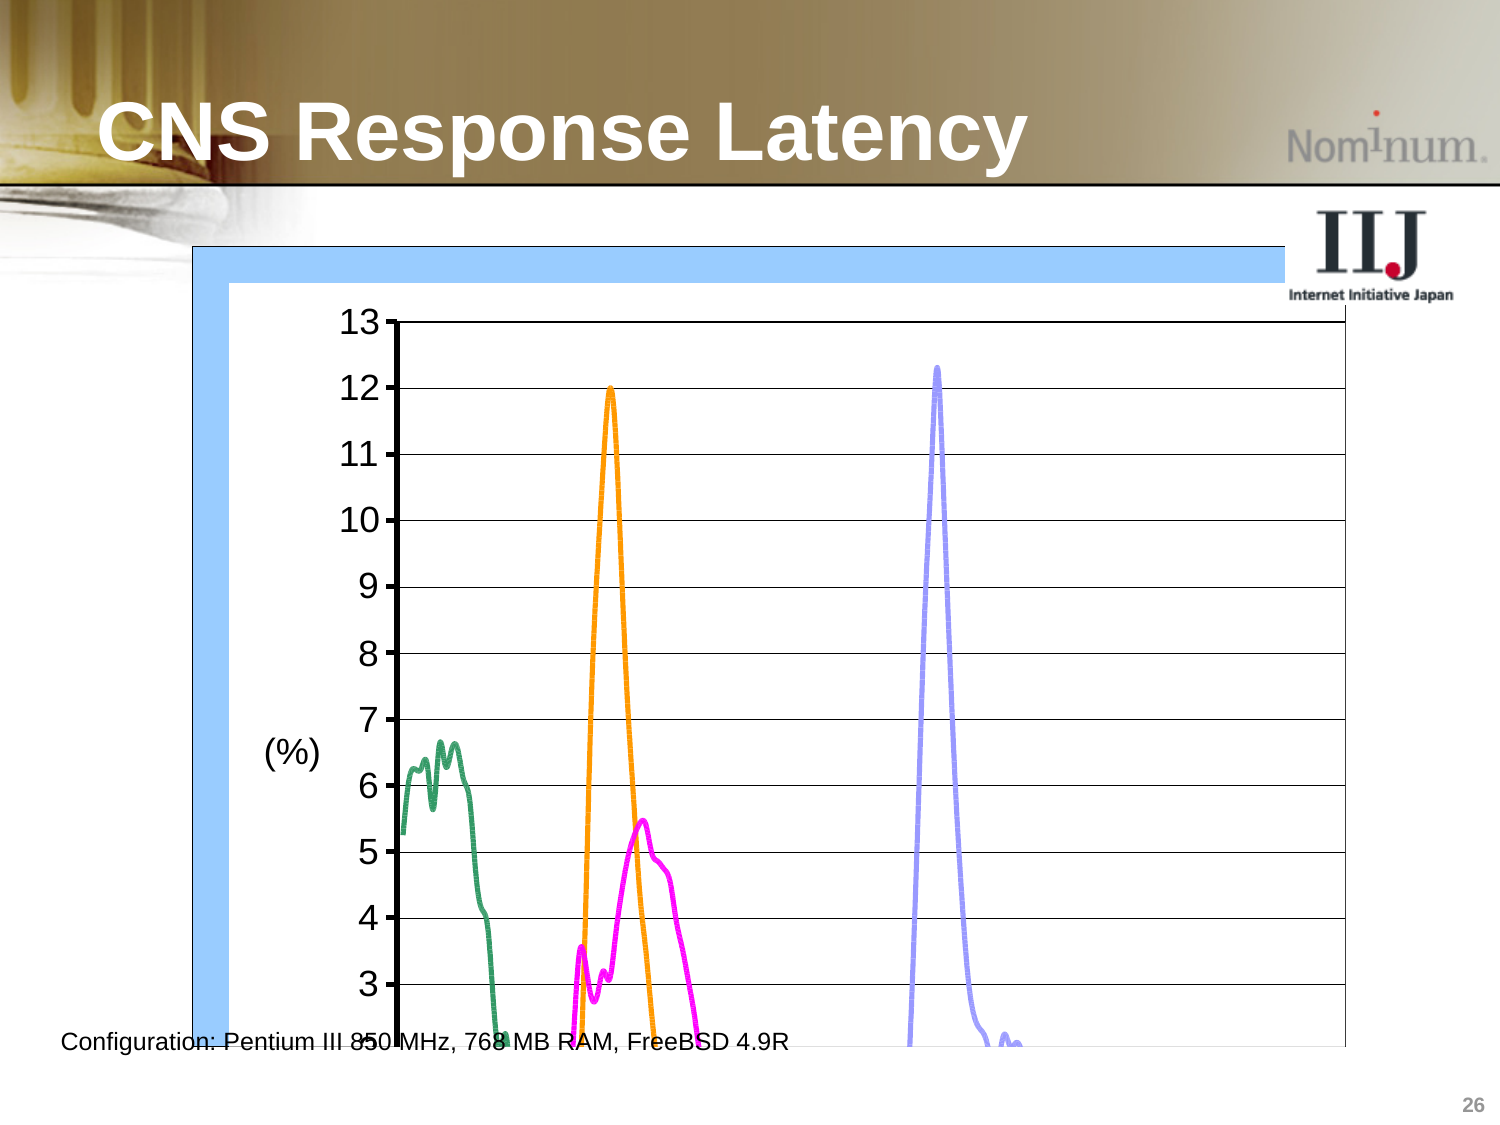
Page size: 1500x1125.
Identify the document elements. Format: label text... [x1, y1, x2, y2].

title CNS Response Latency [81, 23, 1210, 191]
chart [192, 246, 1346, 1047]
text_box Configuration: Pentium III 850 MHz, 768 MB RAM, FreeBSD 4.9R [45, 1024, 807, 1063]
picture [0, 0, 1500, 1125]
